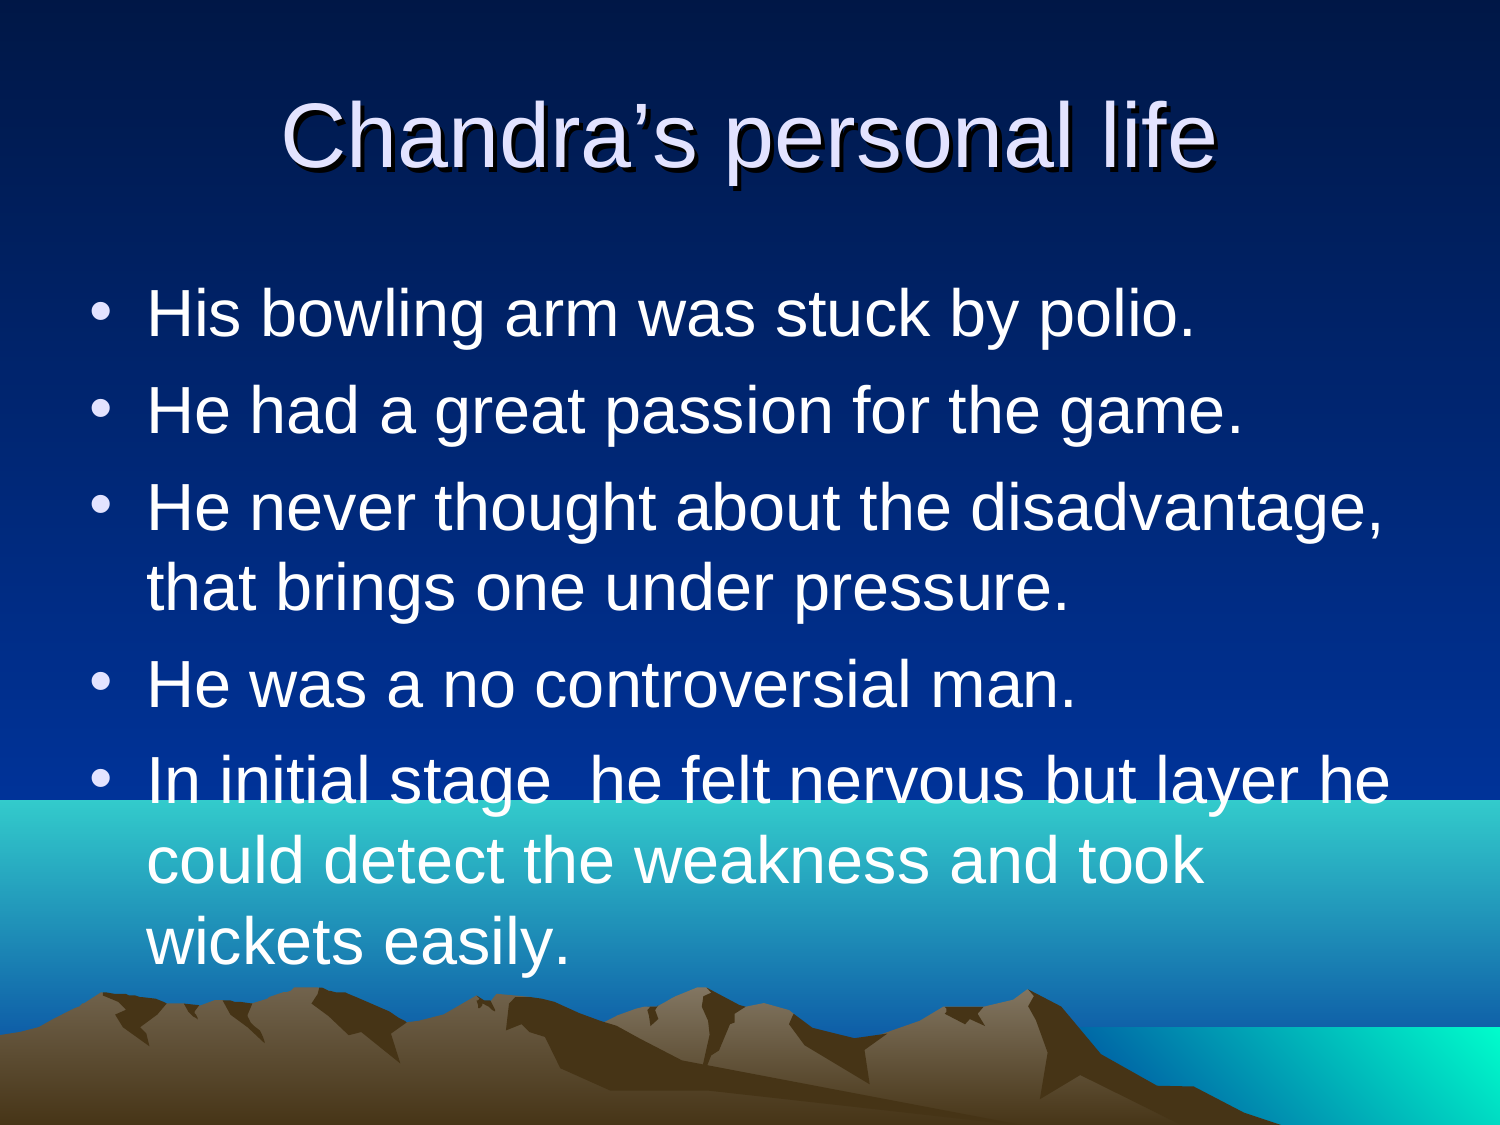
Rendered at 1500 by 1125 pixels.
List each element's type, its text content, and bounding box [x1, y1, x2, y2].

list His bowling arm was stuck by polio. He had a great passion for the game. He never thought about the disadvantage, that brings one under pressure. He was a no controversial man. In initial stage he felt nervous but layer he could detect the weakness and took wickets easily. [75, 262, 1426, 1081]
title Chandra’s personal life [75, 37, 1426, 225]
